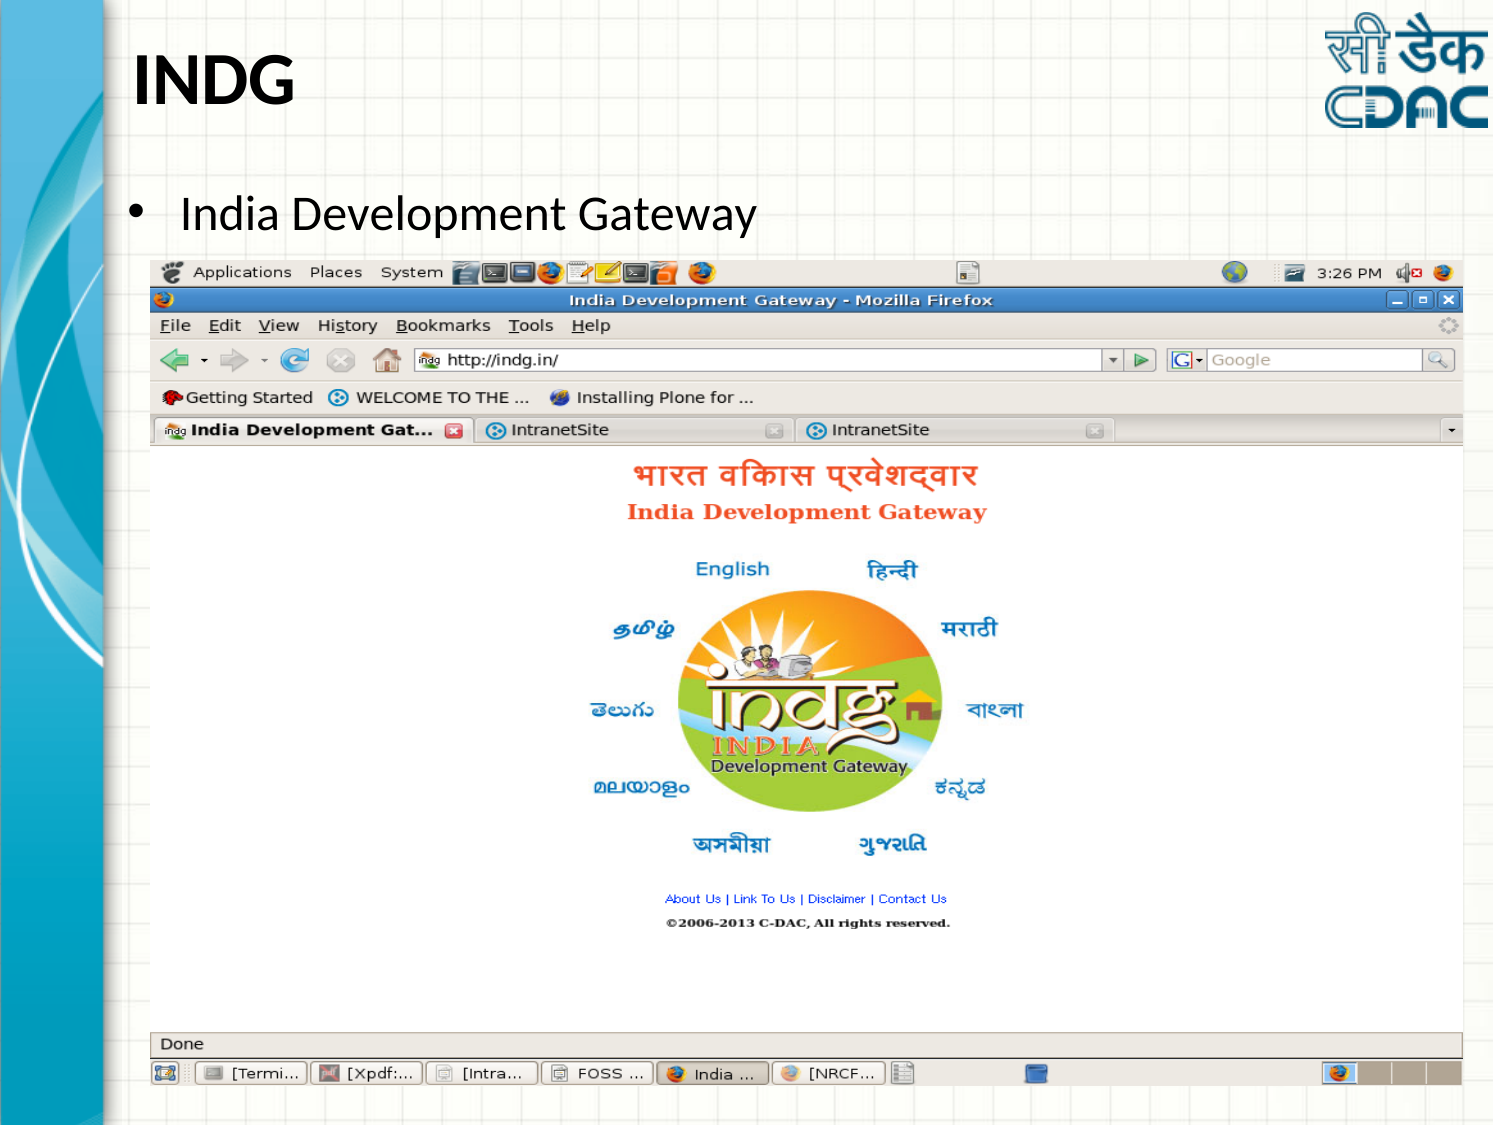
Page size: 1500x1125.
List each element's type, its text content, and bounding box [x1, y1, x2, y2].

picture [0, 0, 1493, 1125]
text_box India Development Gateway [112, 172, 1463, 1125]
text_box INDG [117, 0, 1468, 151]
